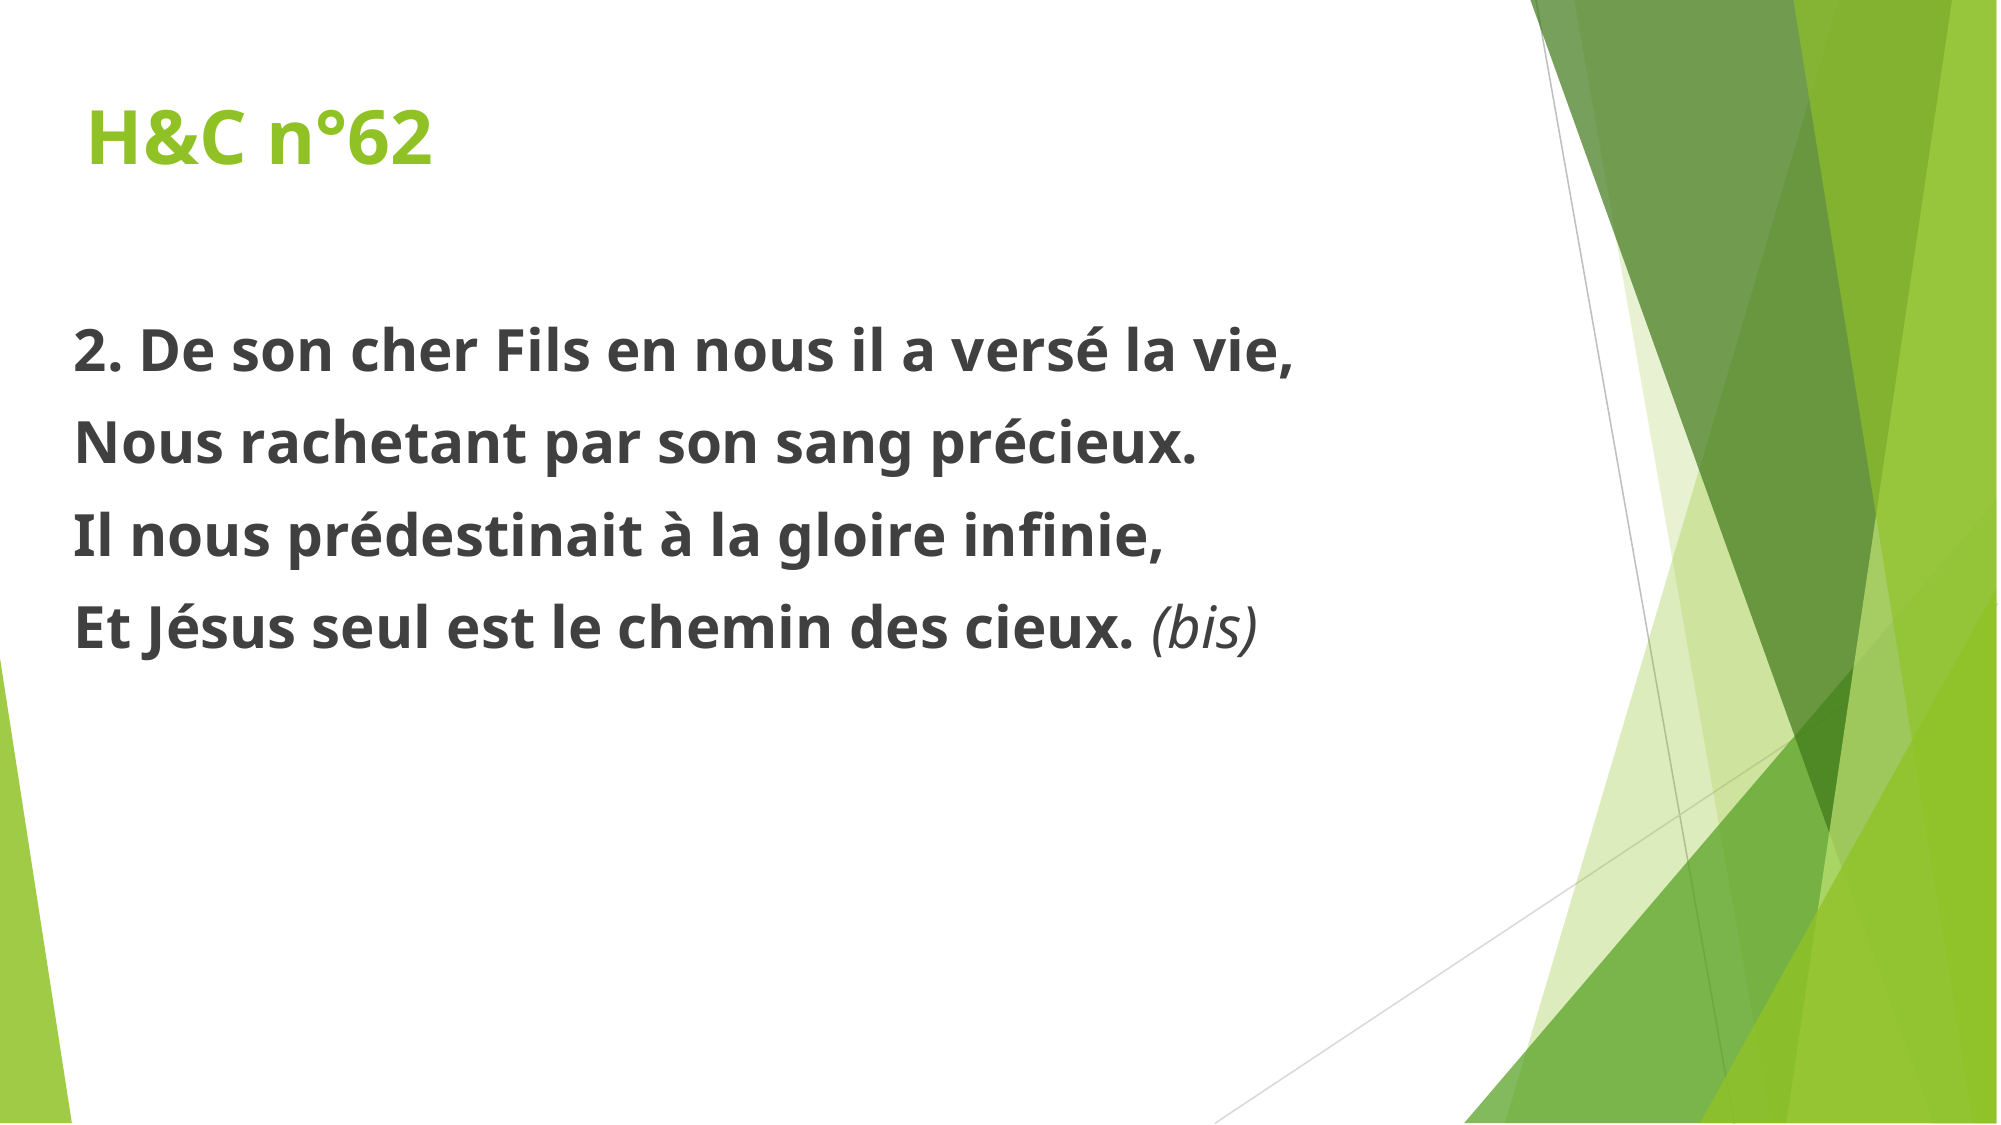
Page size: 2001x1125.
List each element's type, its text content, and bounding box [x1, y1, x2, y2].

text_box 2. De son cher Fils en nous il a versé la vie, Nous rachetant par son sang précieux. Il nous prédestinait à la gloire infinie, Et Jésus seul est le chemin des cieux. (bis) [59, 295, 2001, 1075]
text_box H&C n°62 [70, 82, 863, 189]
